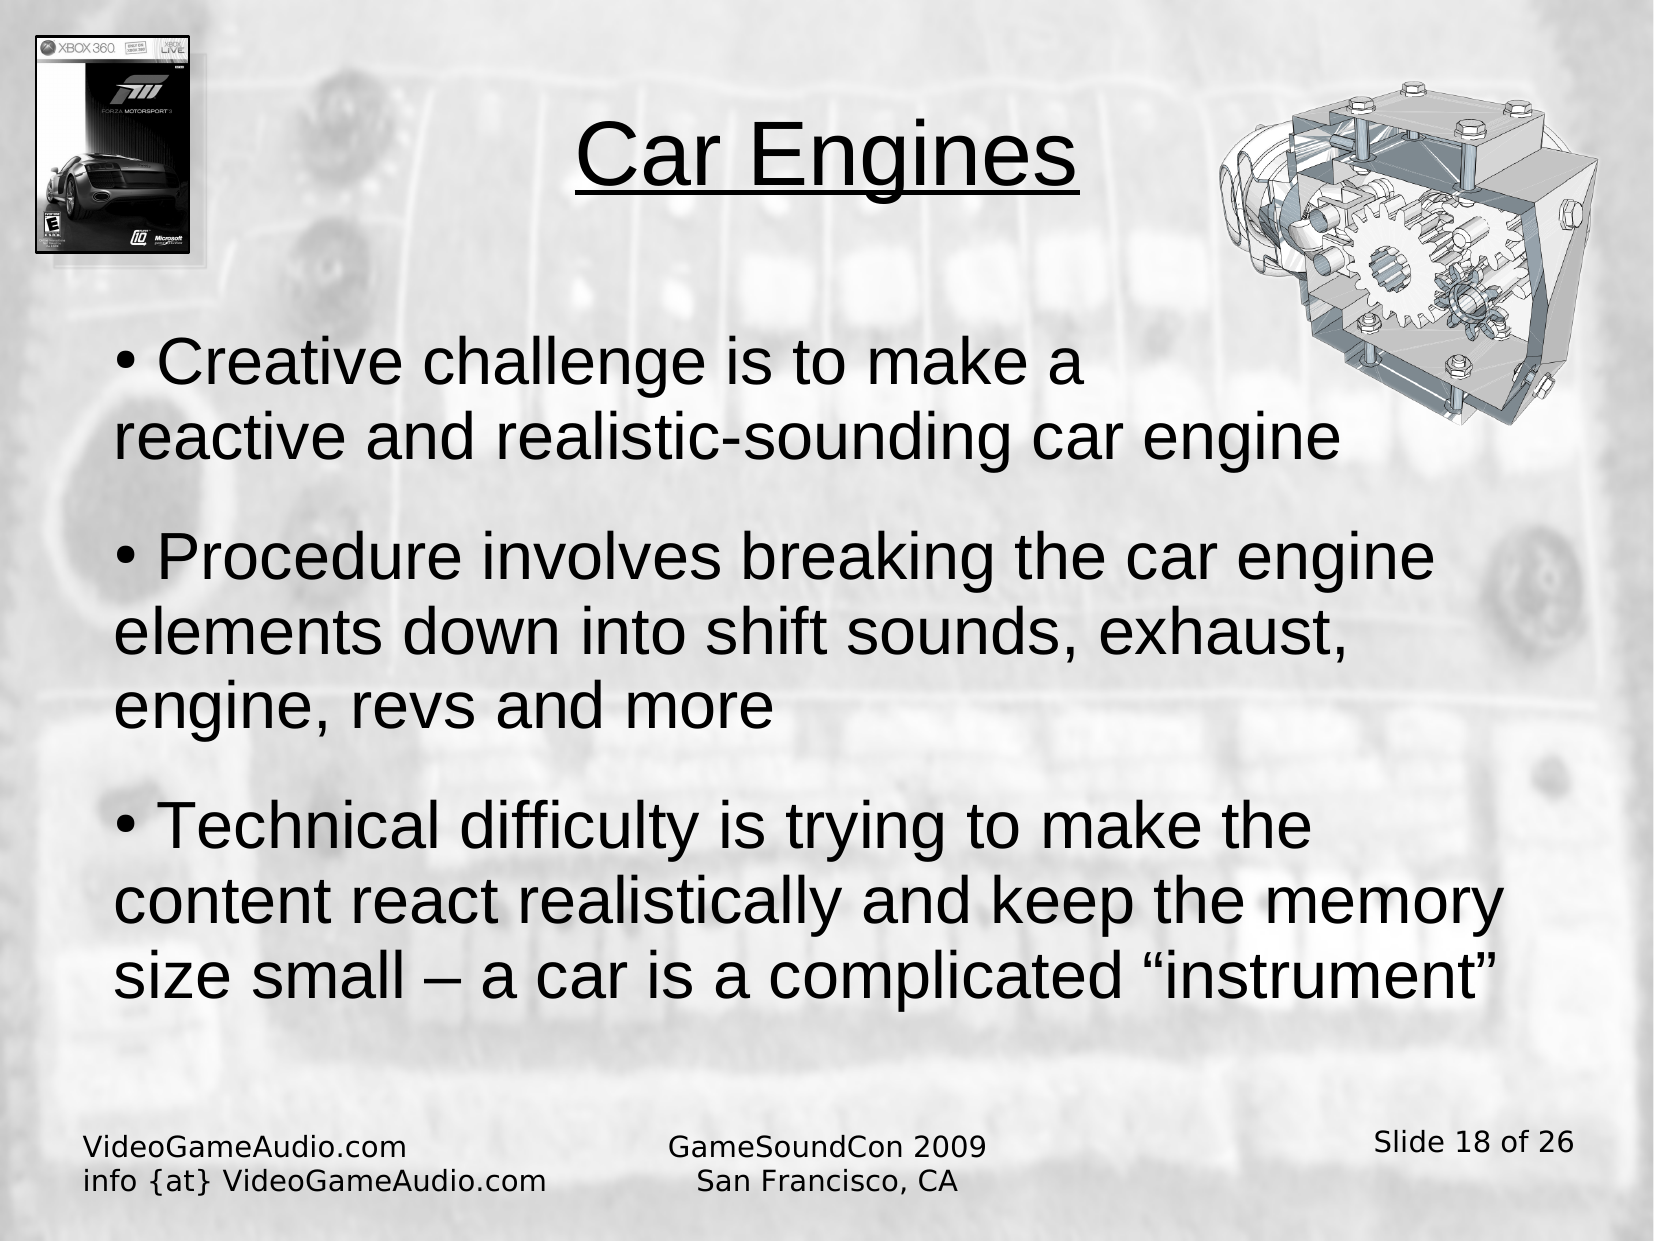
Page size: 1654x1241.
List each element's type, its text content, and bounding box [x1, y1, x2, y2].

text_box Creative challenge is to make a reactive and realistic-sounding car engine Procedure involves breaking the car engine elements down into shift sounds, exhaust, engine, revs and more Technical difficulty is trying to make the content react realistically and keep the memory size small – a car is a complicated “instrument” [99, 317, 1555, 1021]
picture [1213, 75, 1604, 431]
title Car Engines [190, 49, 1572, 257]
picture [37, 37, 188, 251]
